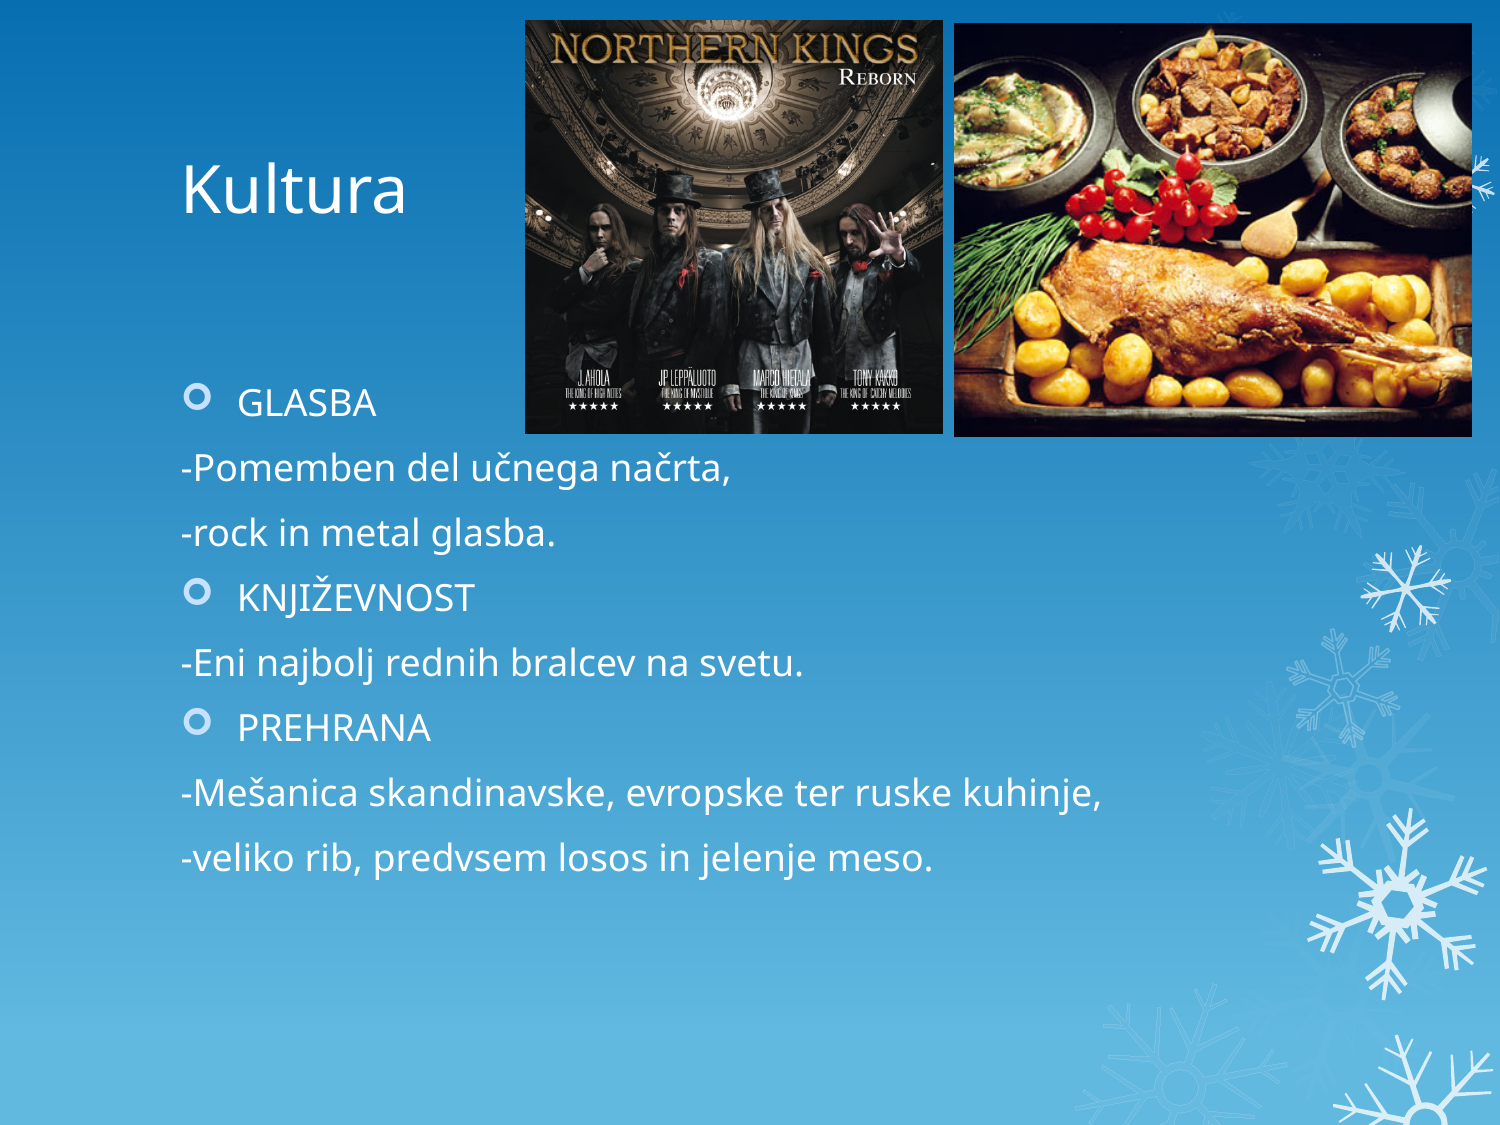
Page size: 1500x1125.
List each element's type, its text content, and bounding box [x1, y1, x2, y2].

title Kultura [943, 110, 954, 263]
title Kultura [165, 110, 525, 263]
picture [525, 20, 943, 434]
picture [954, 23, 1472, 437]
list GLASBA -Pomemben del učnega načrta, -rock in metal glasba. KNJIŽEVNOST -Eni najbolj rednih bralcev na svetu. PREHRANA -Mešanica skandinavske, evropske ter ruske kuhinje, -veliko rib, predvsem losos in jelenje meso. [165, 296, 1335, 962]
